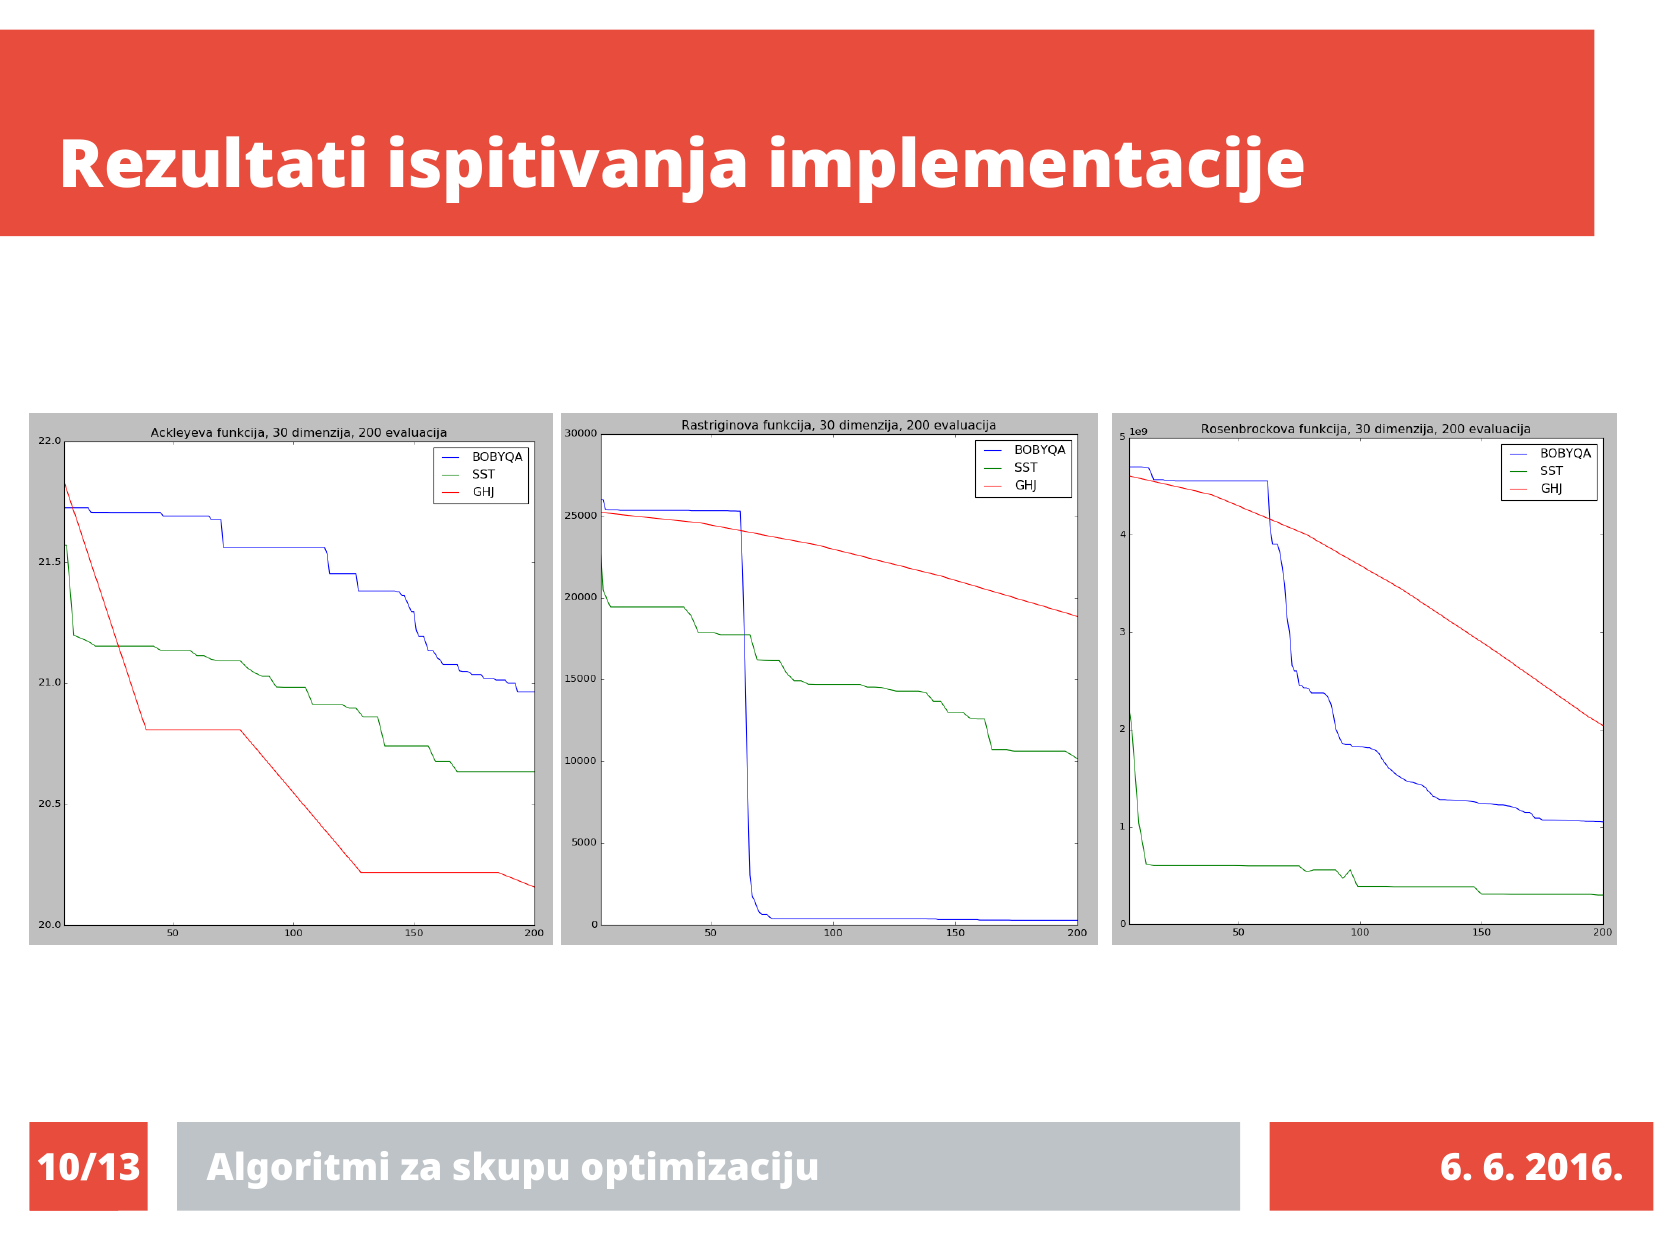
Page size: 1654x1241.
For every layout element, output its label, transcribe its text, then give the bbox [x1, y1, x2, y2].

picture [1112, 413, 1617, 945]
picture [29, 413, 553, 945]
picture [561, 413, 1098, 945]
title Rezultati ispitivanja implementacije [59, 59, 1595, 207]
